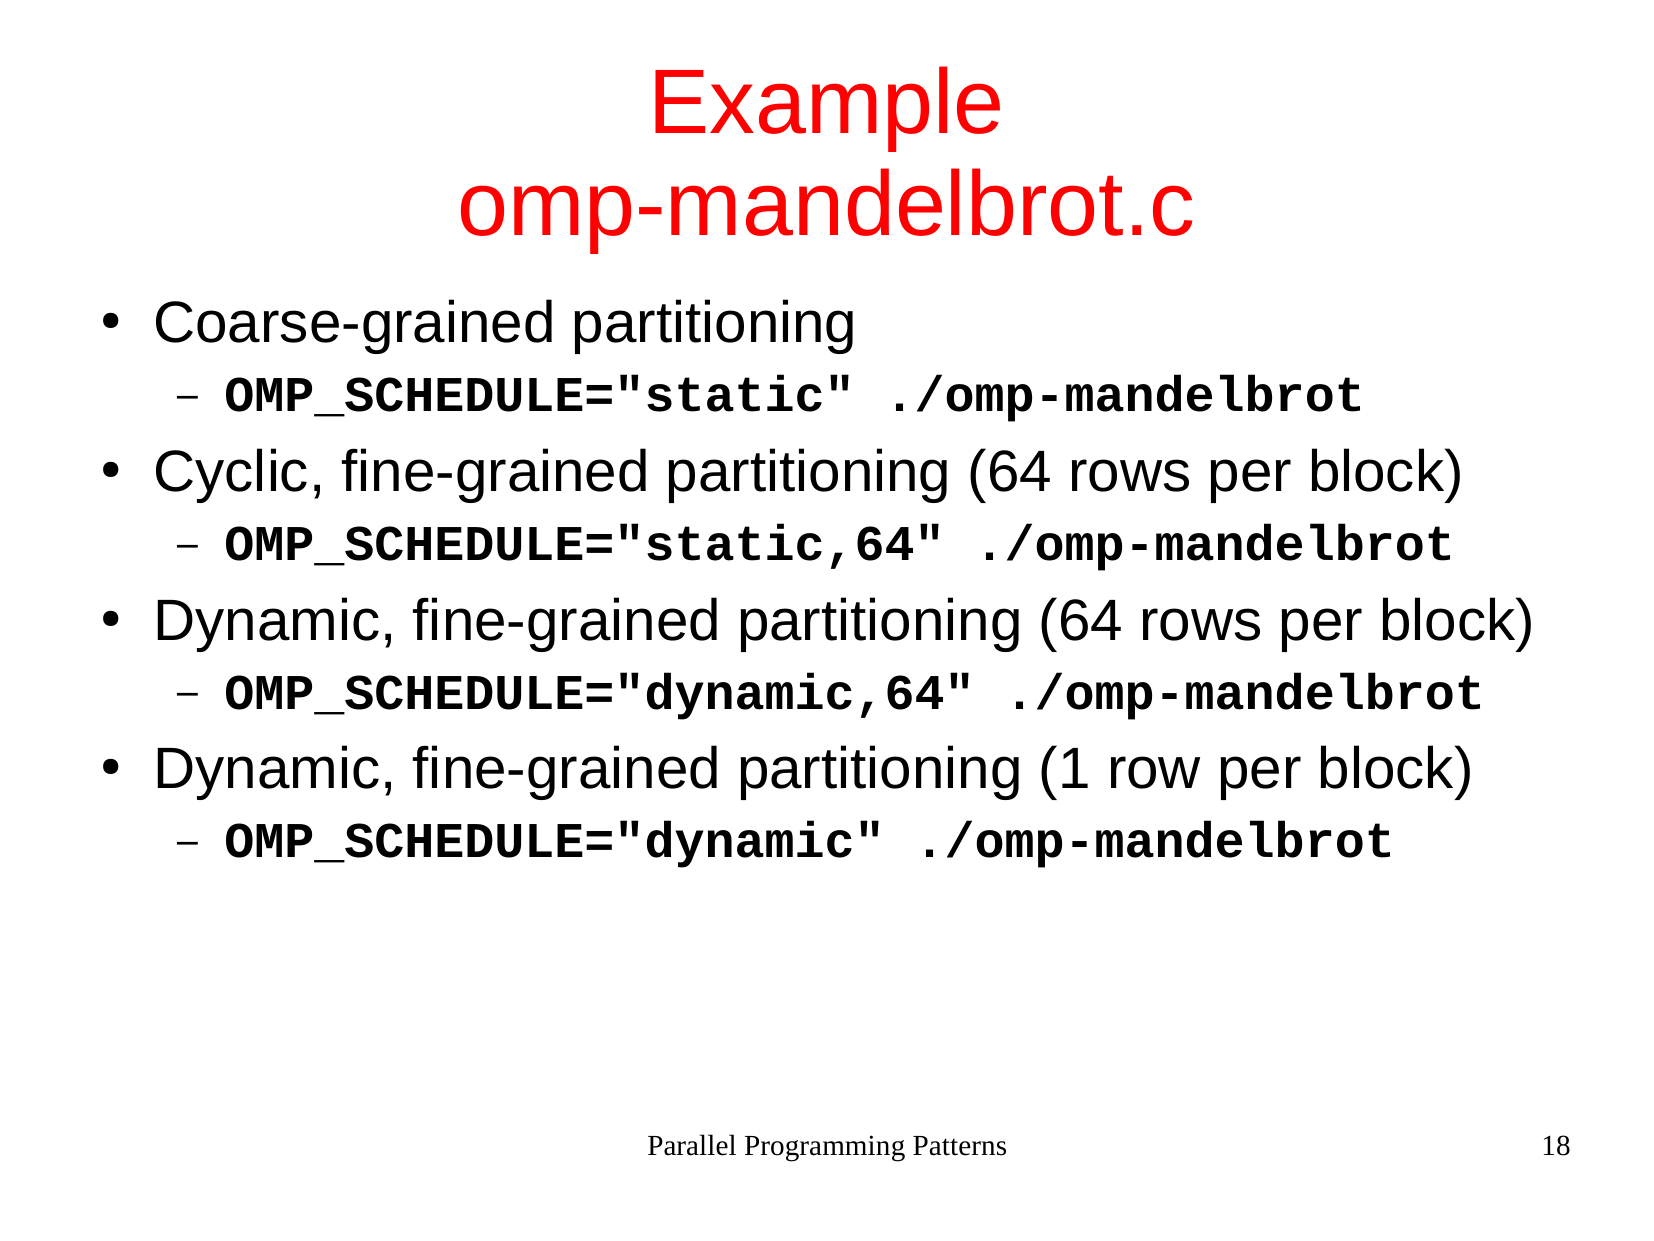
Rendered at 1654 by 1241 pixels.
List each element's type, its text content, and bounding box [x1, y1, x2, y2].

list Coarse-grained partitioning OMP_SCHEDULE="static" ./omp-mandelbrot Cyclic, fine-grained partitioning (64 rows per block) OMP_SCHEDULE="static,64" ./omp-mandelbrot Dynamic, fine-grained partitioning (64 rows per block) OMP_SCHEDULE="dynamic,64" ./omp-mandelbrot Dynamic, fine-grained partitioning (1 row per block) OMP_SCHEDULE="dynamic" ./omp-mandelbrot [82, 290, 1571, 1109]
title Example omp-mandelbrot.c [82, 49, 1571, 257]
